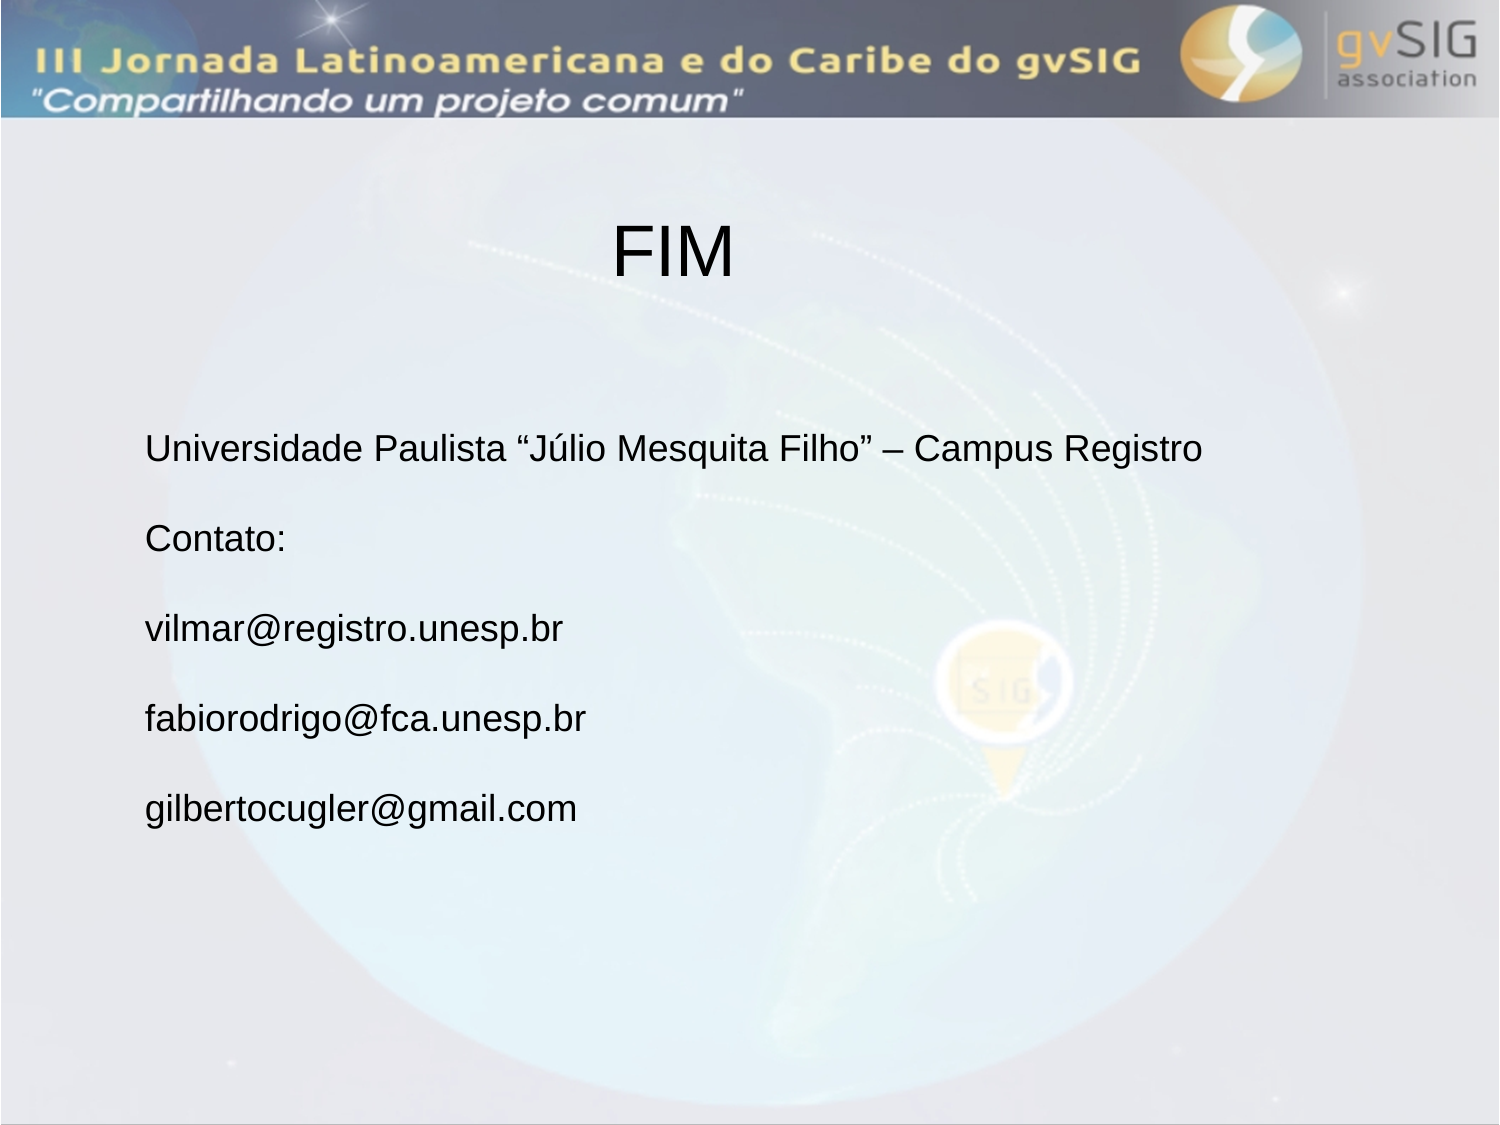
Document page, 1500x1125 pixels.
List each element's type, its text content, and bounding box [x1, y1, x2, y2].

picture [0, 0, 1500, 1125]
text_box FIM Universidade Paulista “Júlio Mesquita Filho” – Campus Registro Contato: vilmar@registro.unesp.br fabiorodrigo@fca.unesp.br gilbertocugler@gmail.com [129, 196, 1371, 837]
